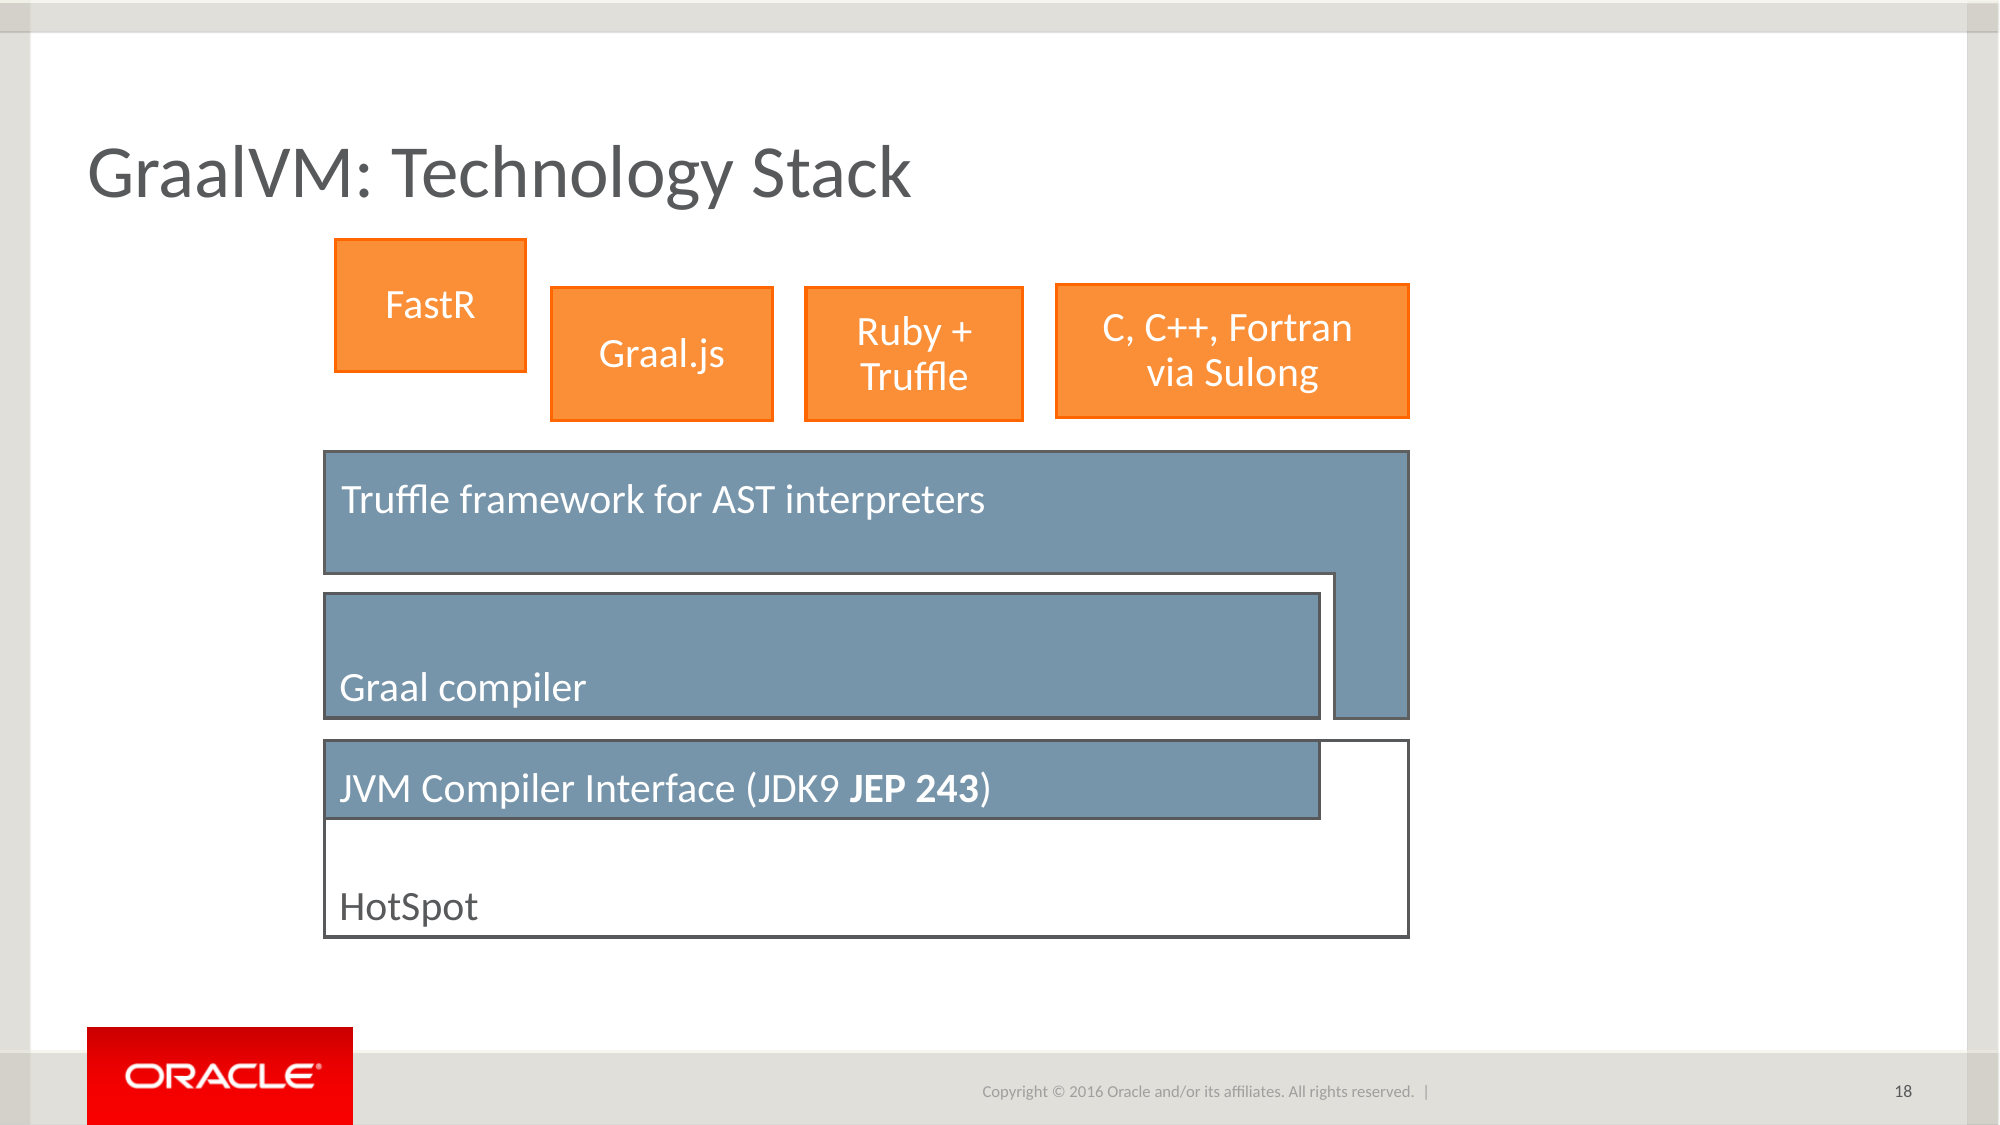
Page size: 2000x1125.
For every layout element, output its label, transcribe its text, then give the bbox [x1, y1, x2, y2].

text_box Truffle framework for AST interpreters [341, 477, 1229, 523]
text_box C, C++, Fortran via Sulong [1056, 284, 1409, 418]
slide_number <number> [1849, 1075, 1913, 1106]
text_box FastR [335, 239, 526, 372]
text_box Graal.js [551, 287, 773, 421]
picture [87, 1027, 353, 1125]
text_box Graal compiler [324, 593, 1320, 719]
text_box HotSpot [324, 740, 1409, 938]
text_box Ruby + Truffle [806, 287, 1023, 421]
text_box [324, 451, 1409, 719]
text_box JVM Compiler Interface (JDK9 JEP 243) [324, 740, 1320, 819]
title GraalVM: Technology Stack [87, 66, 1913, 213]
